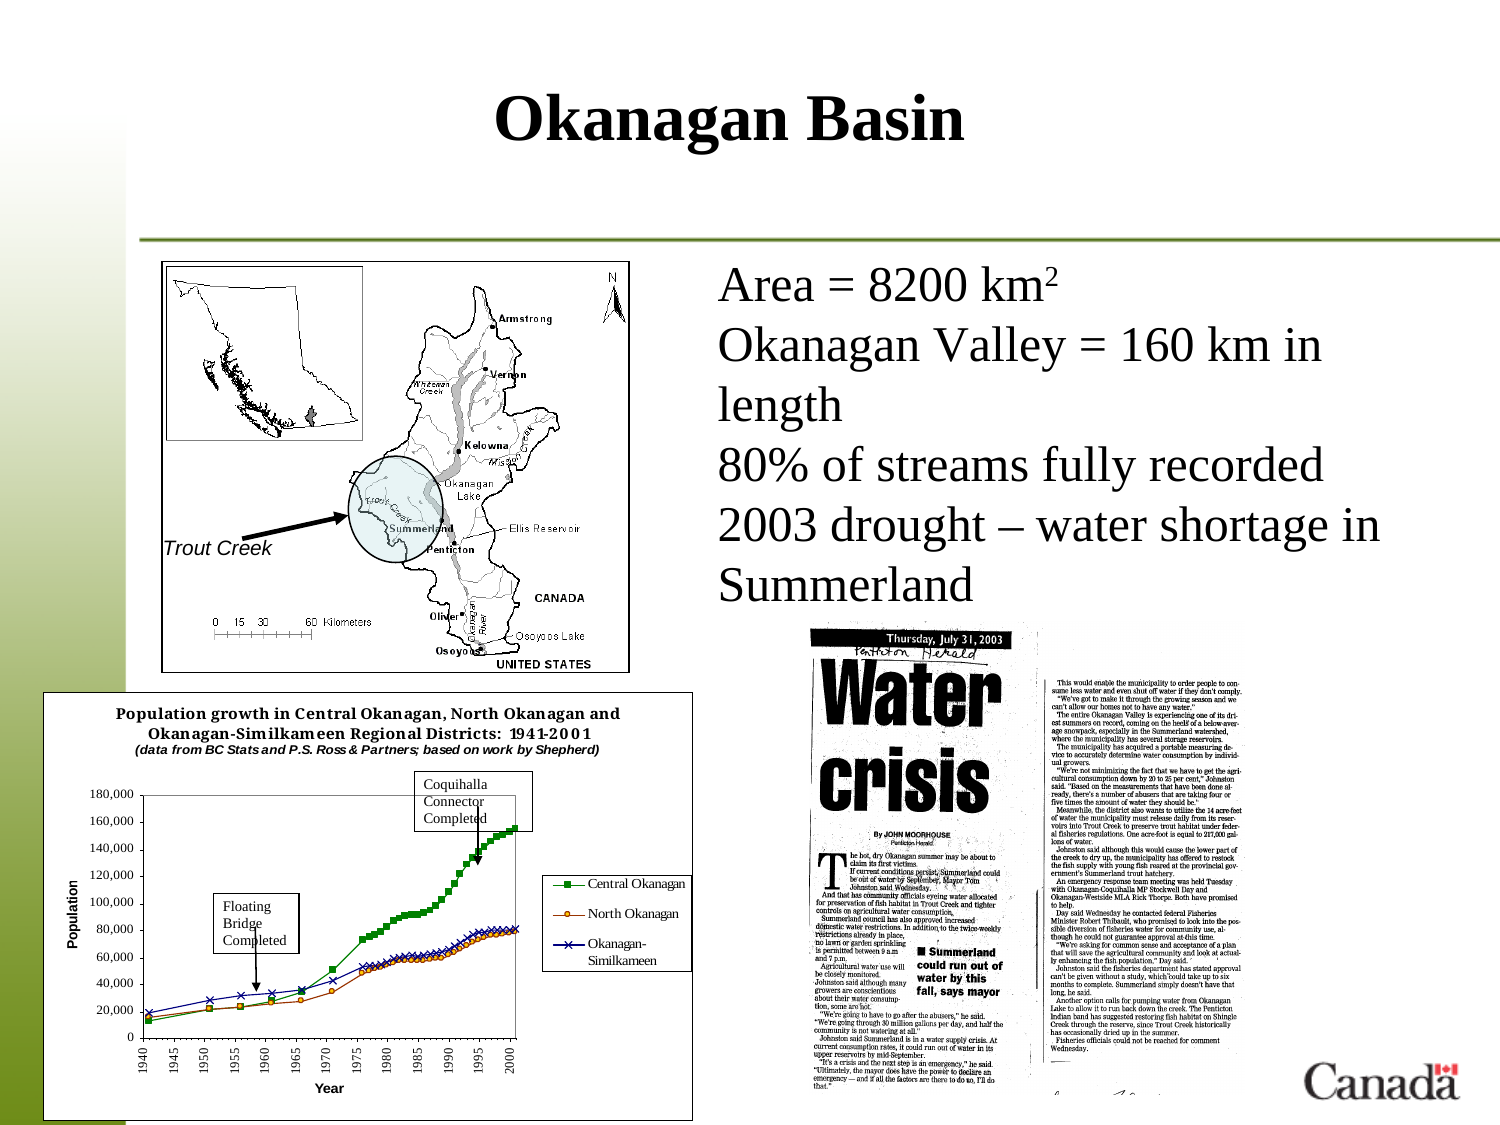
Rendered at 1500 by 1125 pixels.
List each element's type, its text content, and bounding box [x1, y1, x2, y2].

text_box Trout Creek [147, 527, 294, 568]
picture [0, 0, 1500, 1125]
text_box [348, 456, 443, 563]
text_box Okanagan Basin [478, 66, 999, 162]
text_box Area = 8200 km2 Okanagan Valley = 160 km in length 80% of streams fully recorded 2003 drought – water shortage in Summerland [702, 243, 1438, 619]
